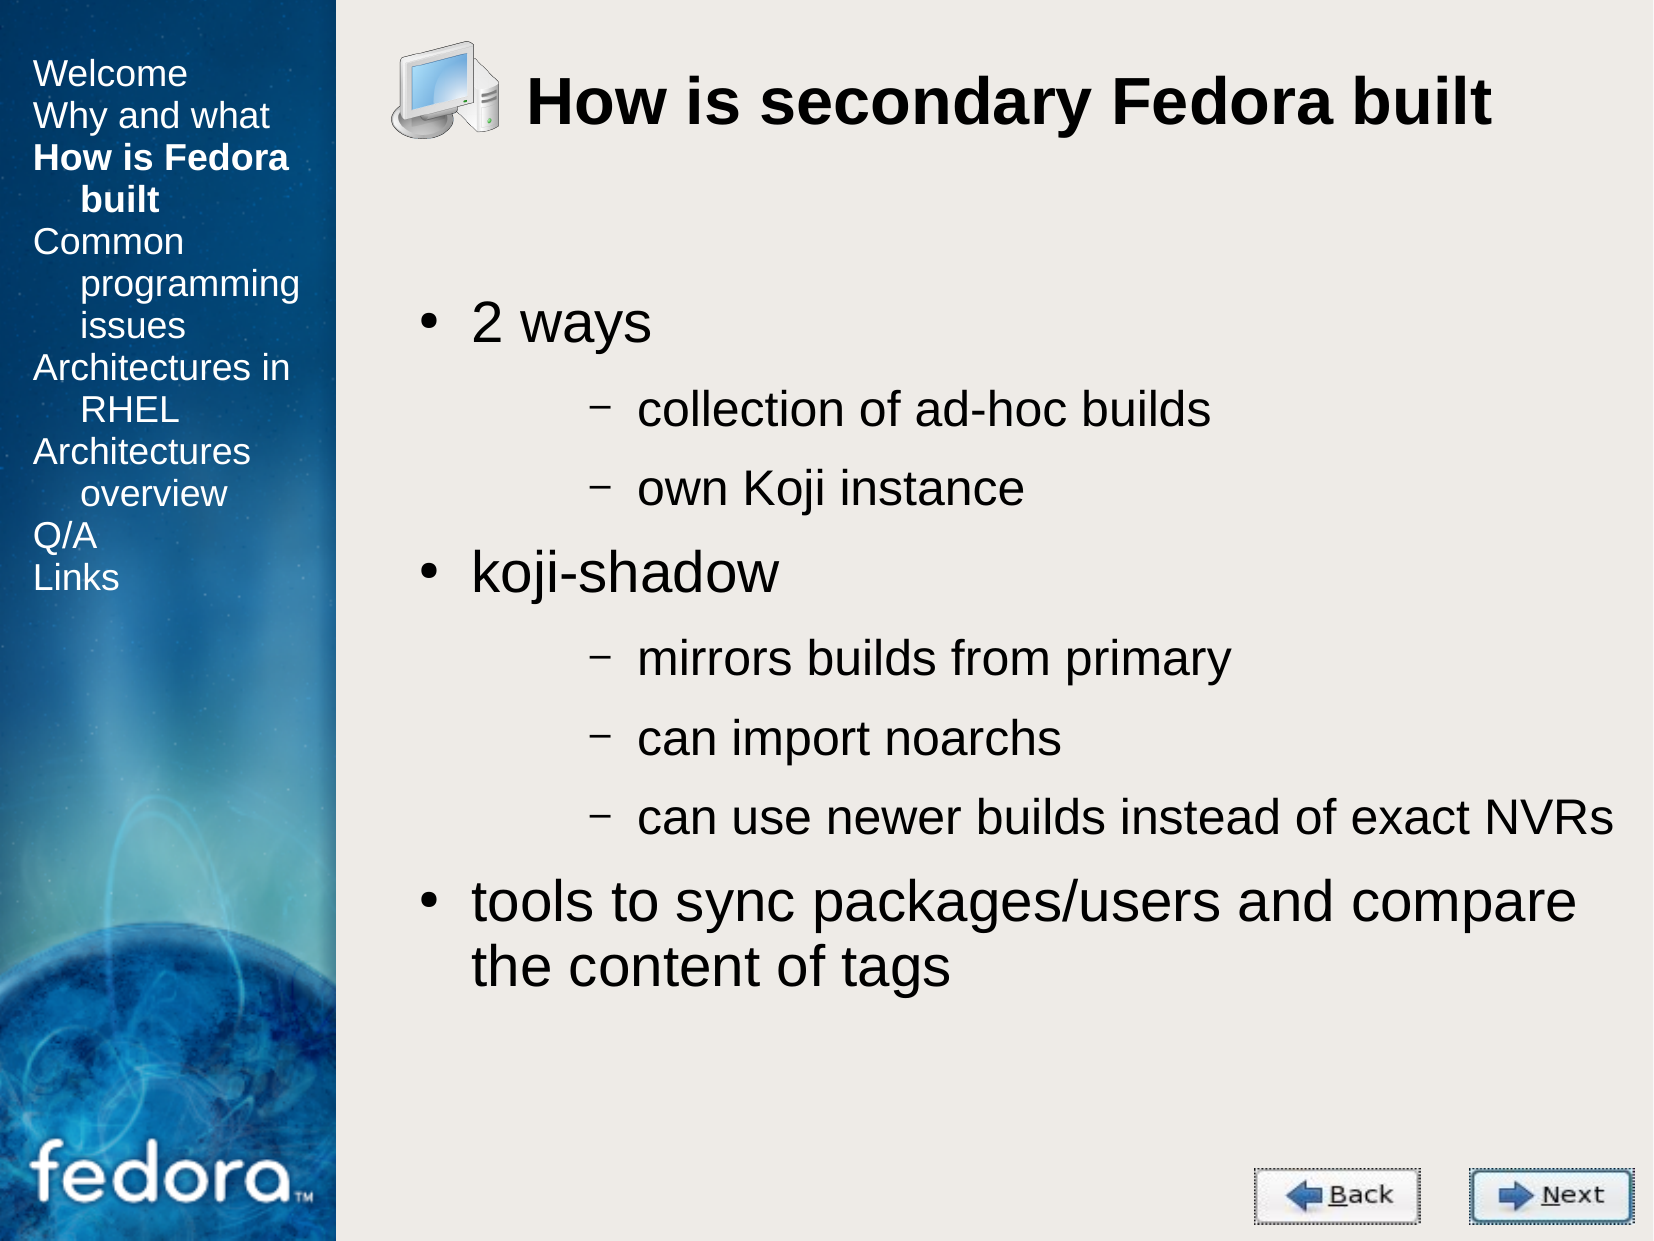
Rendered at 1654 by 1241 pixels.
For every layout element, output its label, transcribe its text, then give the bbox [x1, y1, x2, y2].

picture [0, 0, 1654, 1241]
list 2 ways collection of ad-hoc builds own Koji instance koji-shadow mirrors builds from primary can import noarchs can use newer builds instead of exact NVRs tools to sync packages/users and compare the content of tags [400, 290, 1617, 1094]
text_box How is secondary Fedora built [511, 56, 1529, 147]
text_box Welcome Why and what How is Fedora built Common programming issues Architectures in RHEL Architectures overview Q/A Links [18, 45, 327, 607]
